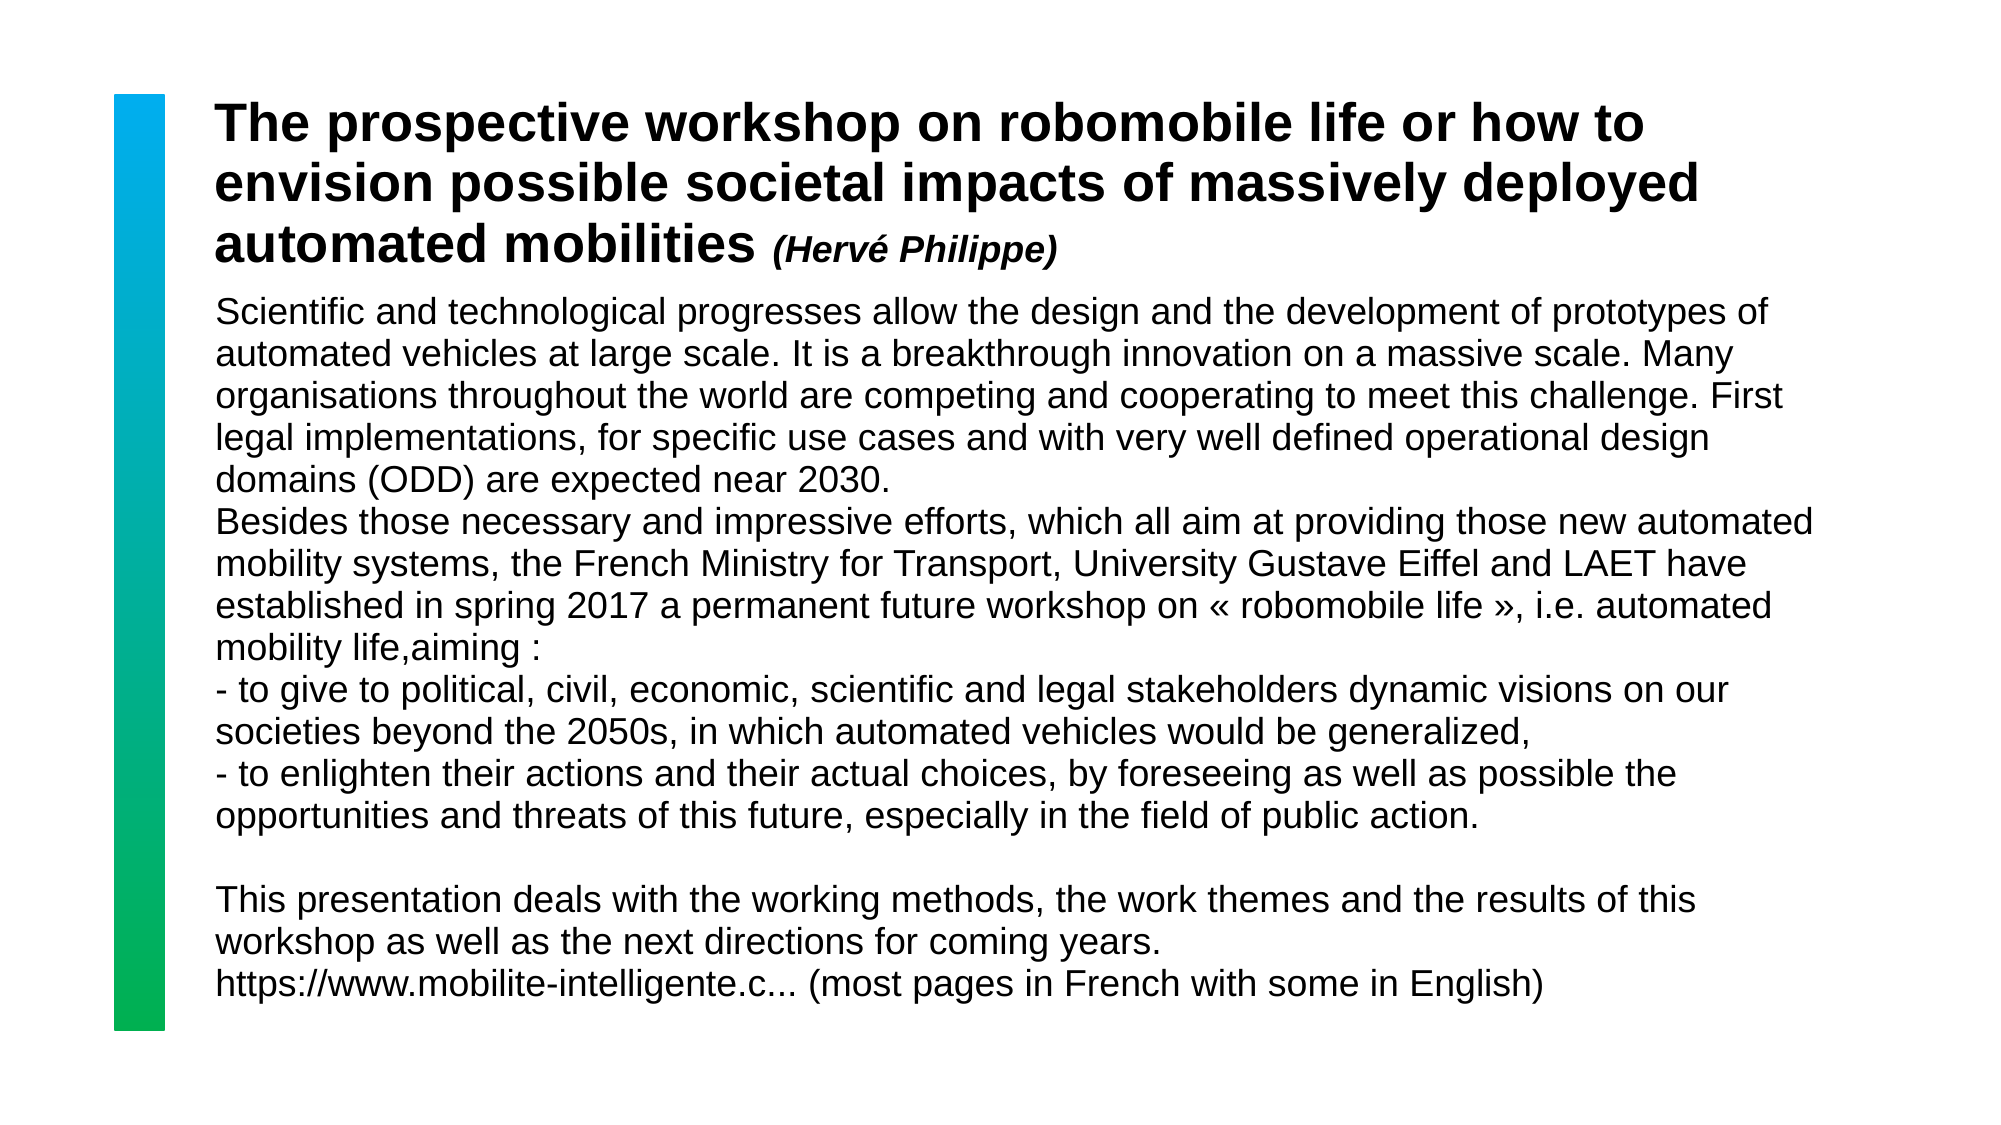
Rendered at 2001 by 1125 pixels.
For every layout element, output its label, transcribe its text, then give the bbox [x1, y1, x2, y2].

text_box [114, 94, 165, 593]
text_box [114, 765, 165, 1031]
text_box The prospective workshop on robomobile life or how to envision possible societal impacts of massively deployed automated mobilities (Hervé Philippe) [199, 84, 1834, 282]
text_box Scientific and technological progresses allow the design and the development of prototypes of automated vehicles at large scale. It is a breakthrough innovation on a massive scale. Many organisations throughout the world are competing and cooperating to meet this challenge. First legal implementations, for specific use cases and with very well defined operational design domains (ODD) are expected near 2030. Besides those necessary and impressive efforts, which all aim at providing those new automated mobility systems, the French Ministry for Transport, University Gustave Eiffel and LAET have established in spring 2017 a permanent future workshop on « robomobile life », i.e. automated mobility life,aiming : - to give to political, civil, economic, scientific and legal stakeholders dynamic visions on our societies beyond the 2050s, in which automated vehicles would be generalized, - to enlighten their actions and their actual choices, by foreseeing as well as possible the opportunities and threats of this future, especially in the field of public action. This presentation deals with the working methods, the work themes and the results of this workshop as well as the next directions for coming years. https://www.mobilite-intelligente.c... (most pages in French with some in English) [200, 283, 1835, 1012]
